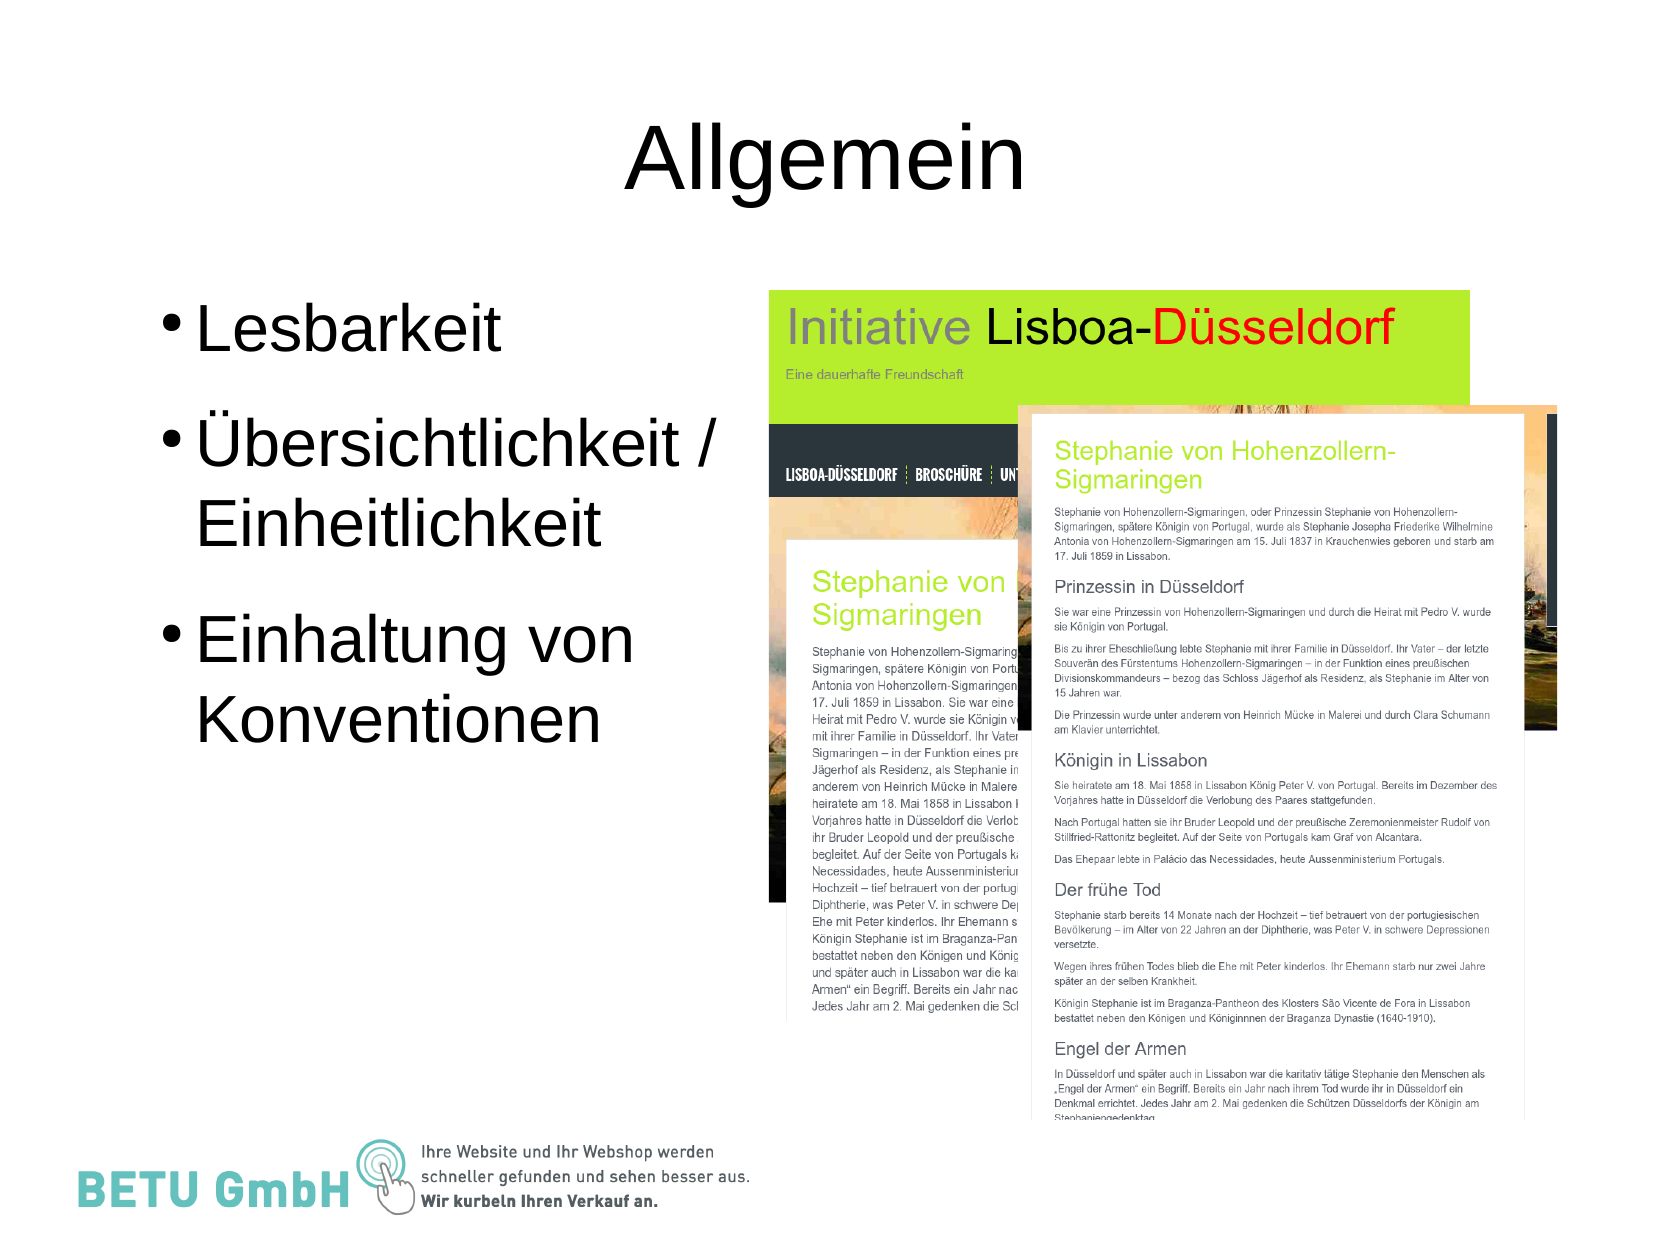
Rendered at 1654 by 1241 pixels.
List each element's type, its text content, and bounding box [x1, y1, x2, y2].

picture [70, 1138, 815, 1216]
text_box Lesbarkeit Übersichtlichkeit / Einheitlichkeit Einhaltung von Konventionen [159, 284, 886, 1004]
text_box Allgemein [82, 49, 1571, 257]
picture [768, 290, 1558, 1120]
